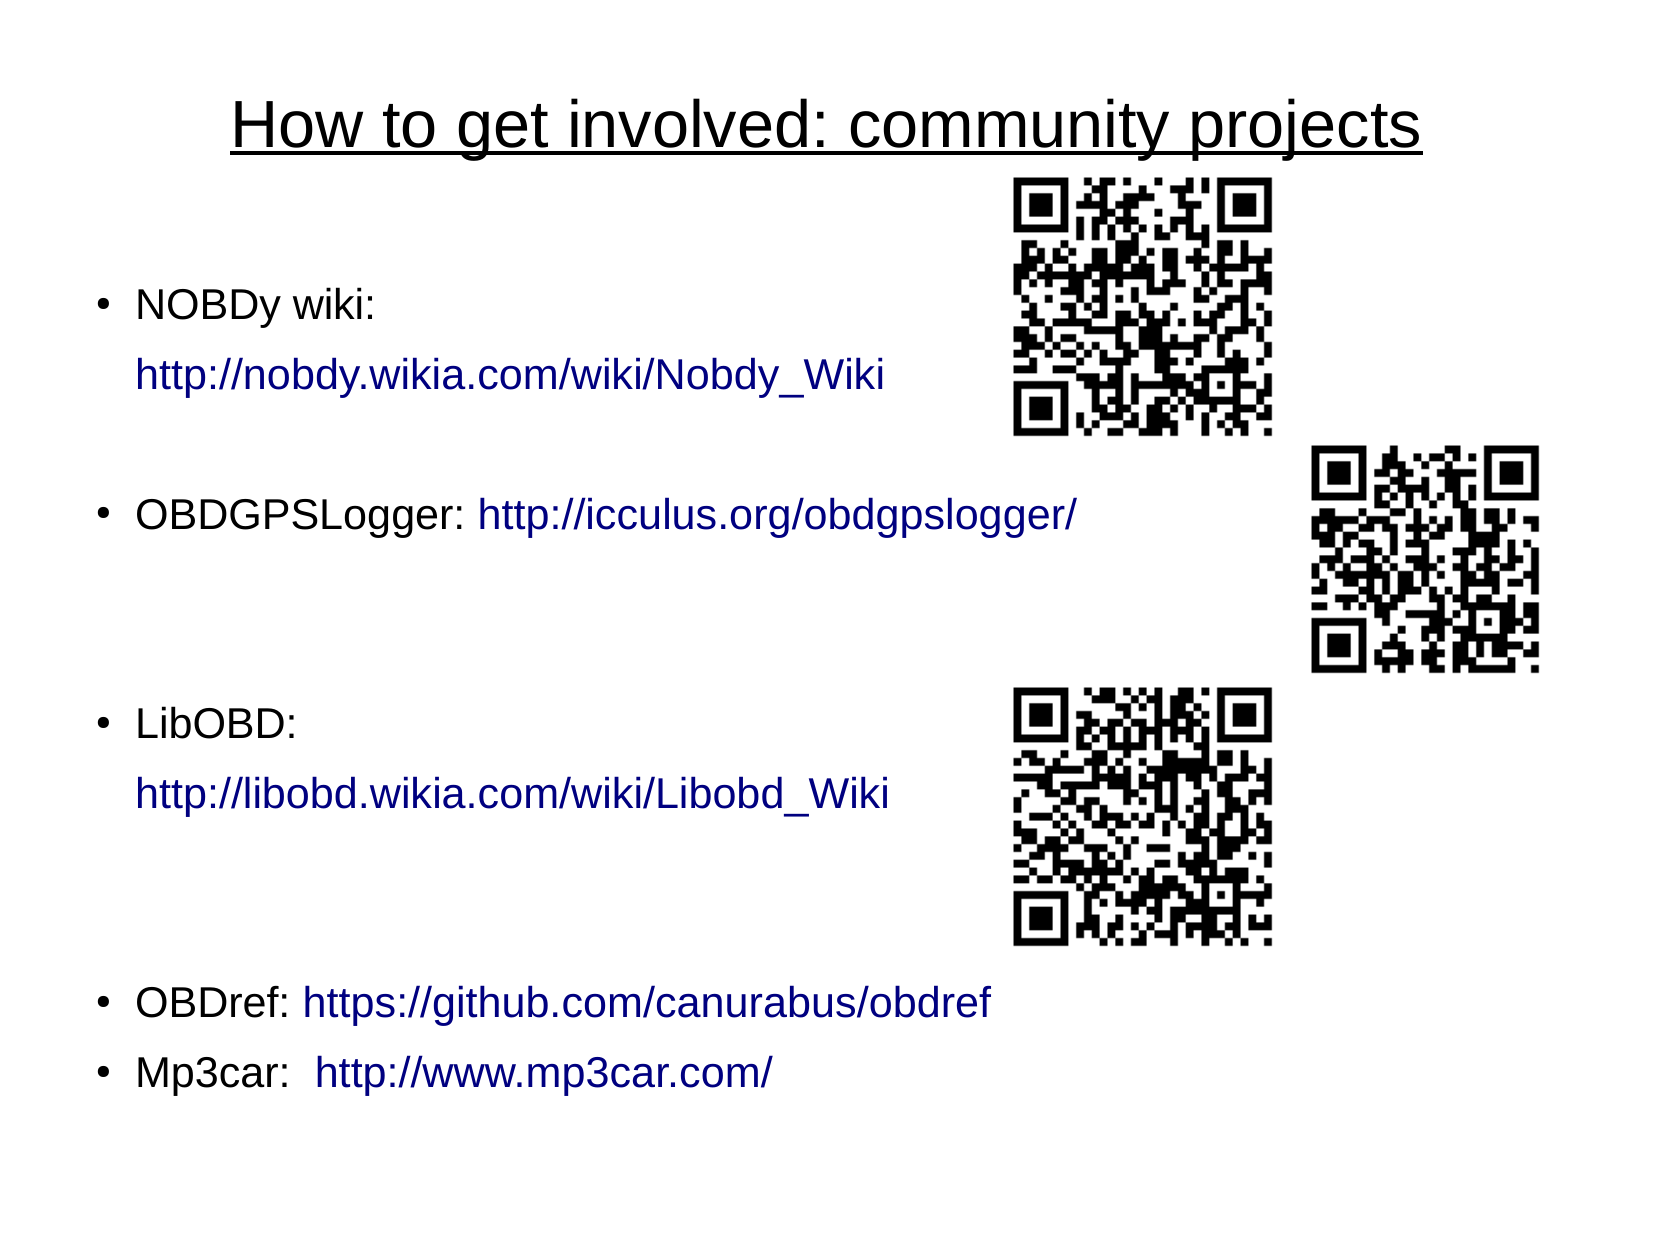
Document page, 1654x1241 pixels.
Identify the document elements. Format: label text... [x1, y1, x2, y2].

picture [1006, 170, 1280, 444]
picture [1304, 438, 1547, 681]
list NOBDy wiki: http://nobdy.wikia.com/wiki/Nobdy_Wiki OBDGPSLogger: http://icculus.org/obdgpslogger/ LibOBD: http://libobd.wikia.com/wiki/Libobd_Wiki OBDref: https://github.com/canurabus/obdref Mp3car: http://www.mp3car.com/ [82, 280, 1571, 1100]
picture [1006, 680, 1280, 954]
title How to get involved: community projects [82, 20, 1571, 228]
